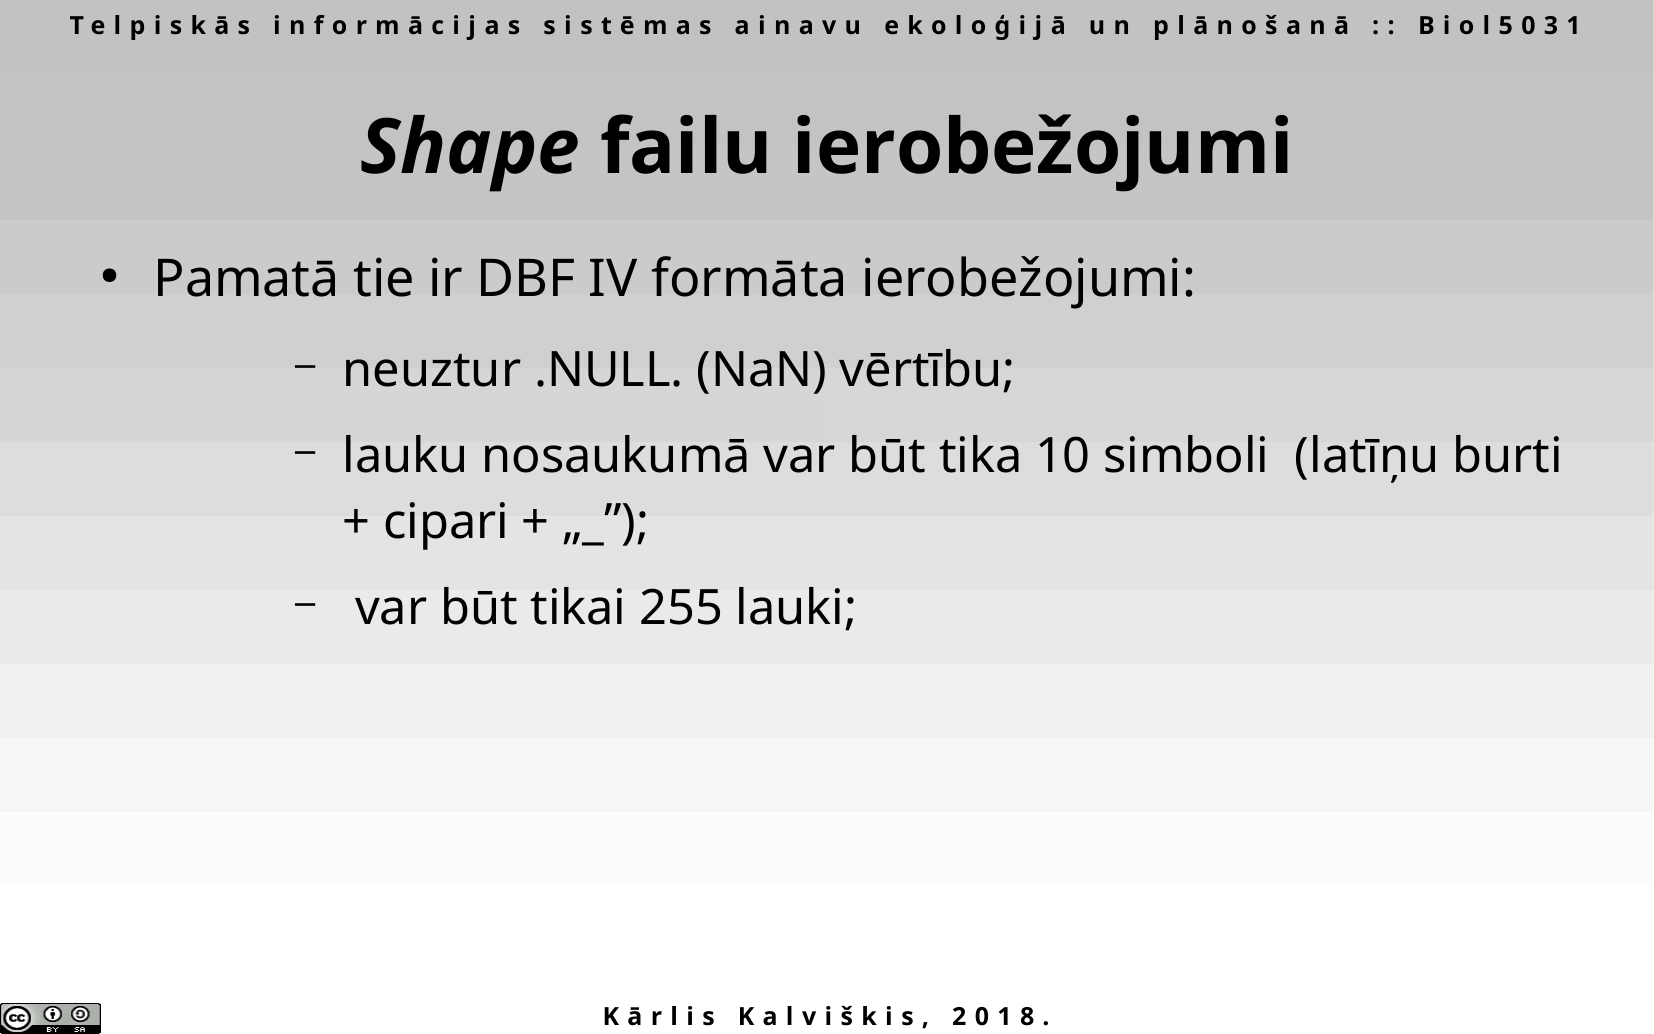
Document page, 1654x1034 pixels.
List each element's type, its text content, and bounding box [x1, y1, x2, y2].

title Shape failu ierobežojumi [29, 47, 1625, 241]
list Pamatā tie ir DBF IV formāta ierobežojumi: neuztur .NULL. (NaN) vērtību; lauku nosaukumā var būt tika 10 simboli (latīņu burti + cipari + „_”); var būt tikai 255 lauki; [82, 241, 1571, 915]
picture [0, 0, 1654, 1034]
